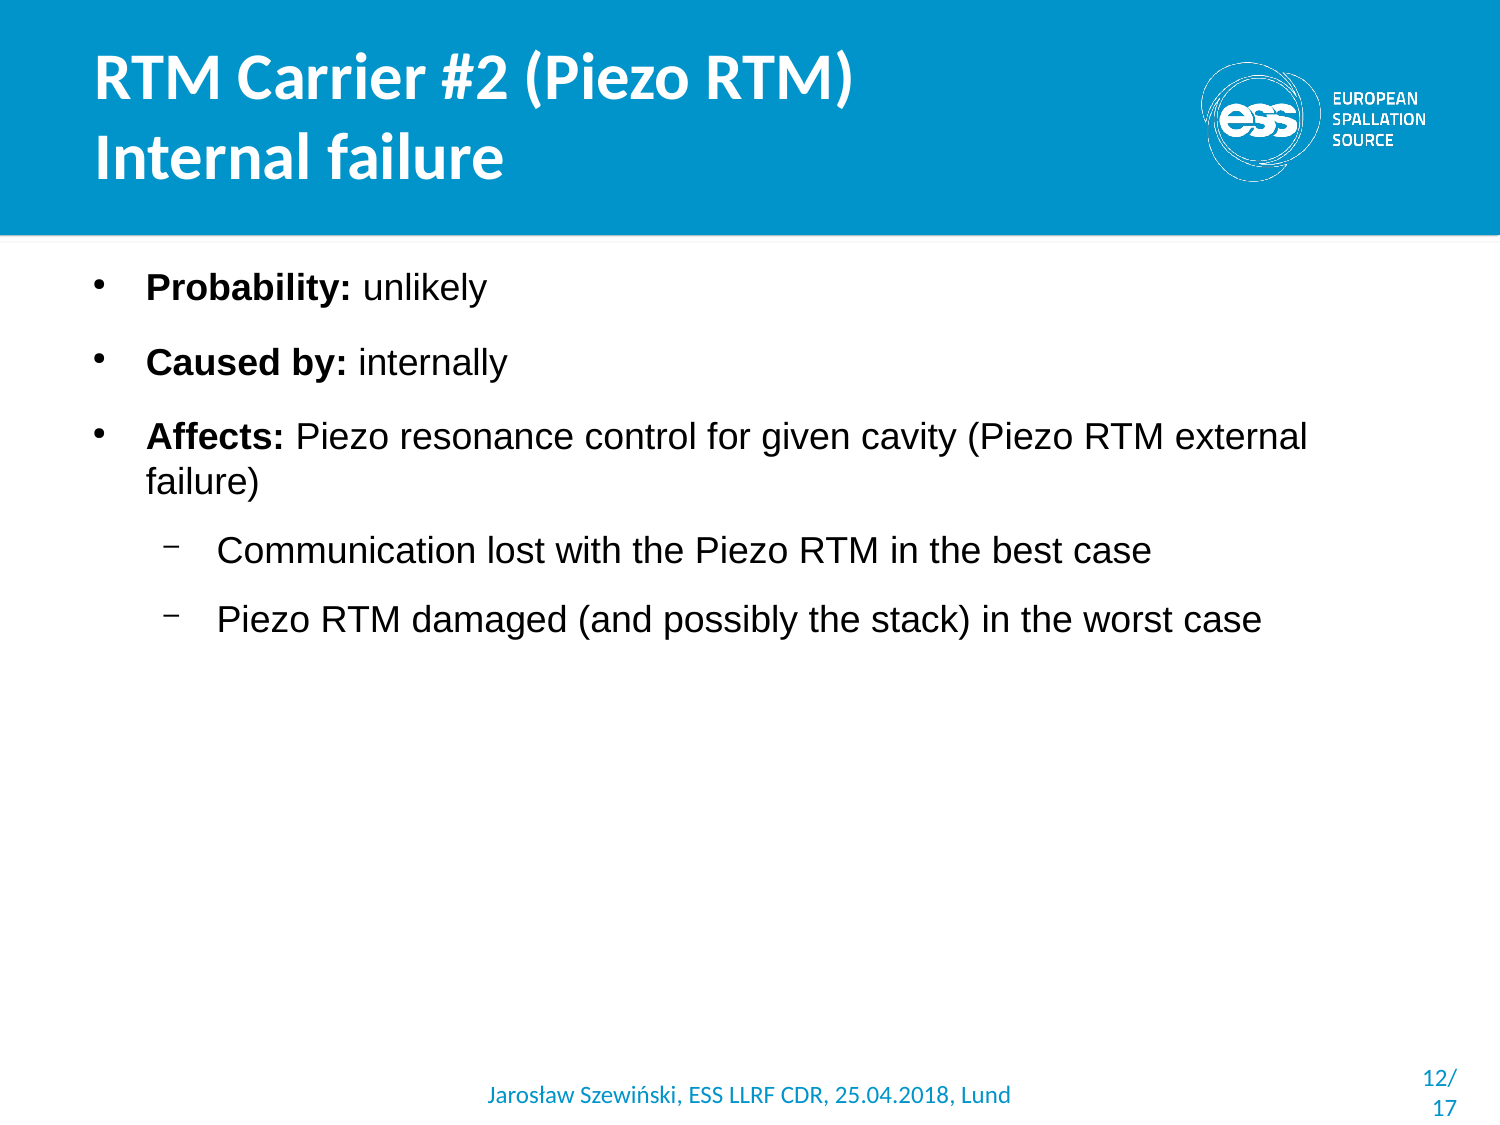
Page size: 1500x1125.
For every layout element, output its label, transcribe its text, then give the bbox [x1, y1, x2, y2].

list Probability: unlikely Caused by: internally Affects: Piezo resonance control for given cavity (Piezo RTM external failure) Communication lost with the Piezo RTM in the best case Piezo RTM damaged (and possibly the stack) in the worst case [75, 263, 1399, 1057]
text_box RTM Carrier #2 (Piezo RTM) Internal failure [94, 19, 1373, 207]
picture [1386, 134, 1392, 146]
picture [1377, 93, 1385, 104]
picture [1388, 93, 1394, 104]
text_box Jarosław Szewiński, ESS LLRF CDR, 25.04.2018, Lund [11, 1073, 1489, 1114]
picture [1381, 119, 1389, 124]
picture [1408, 93, 1412, 104]
